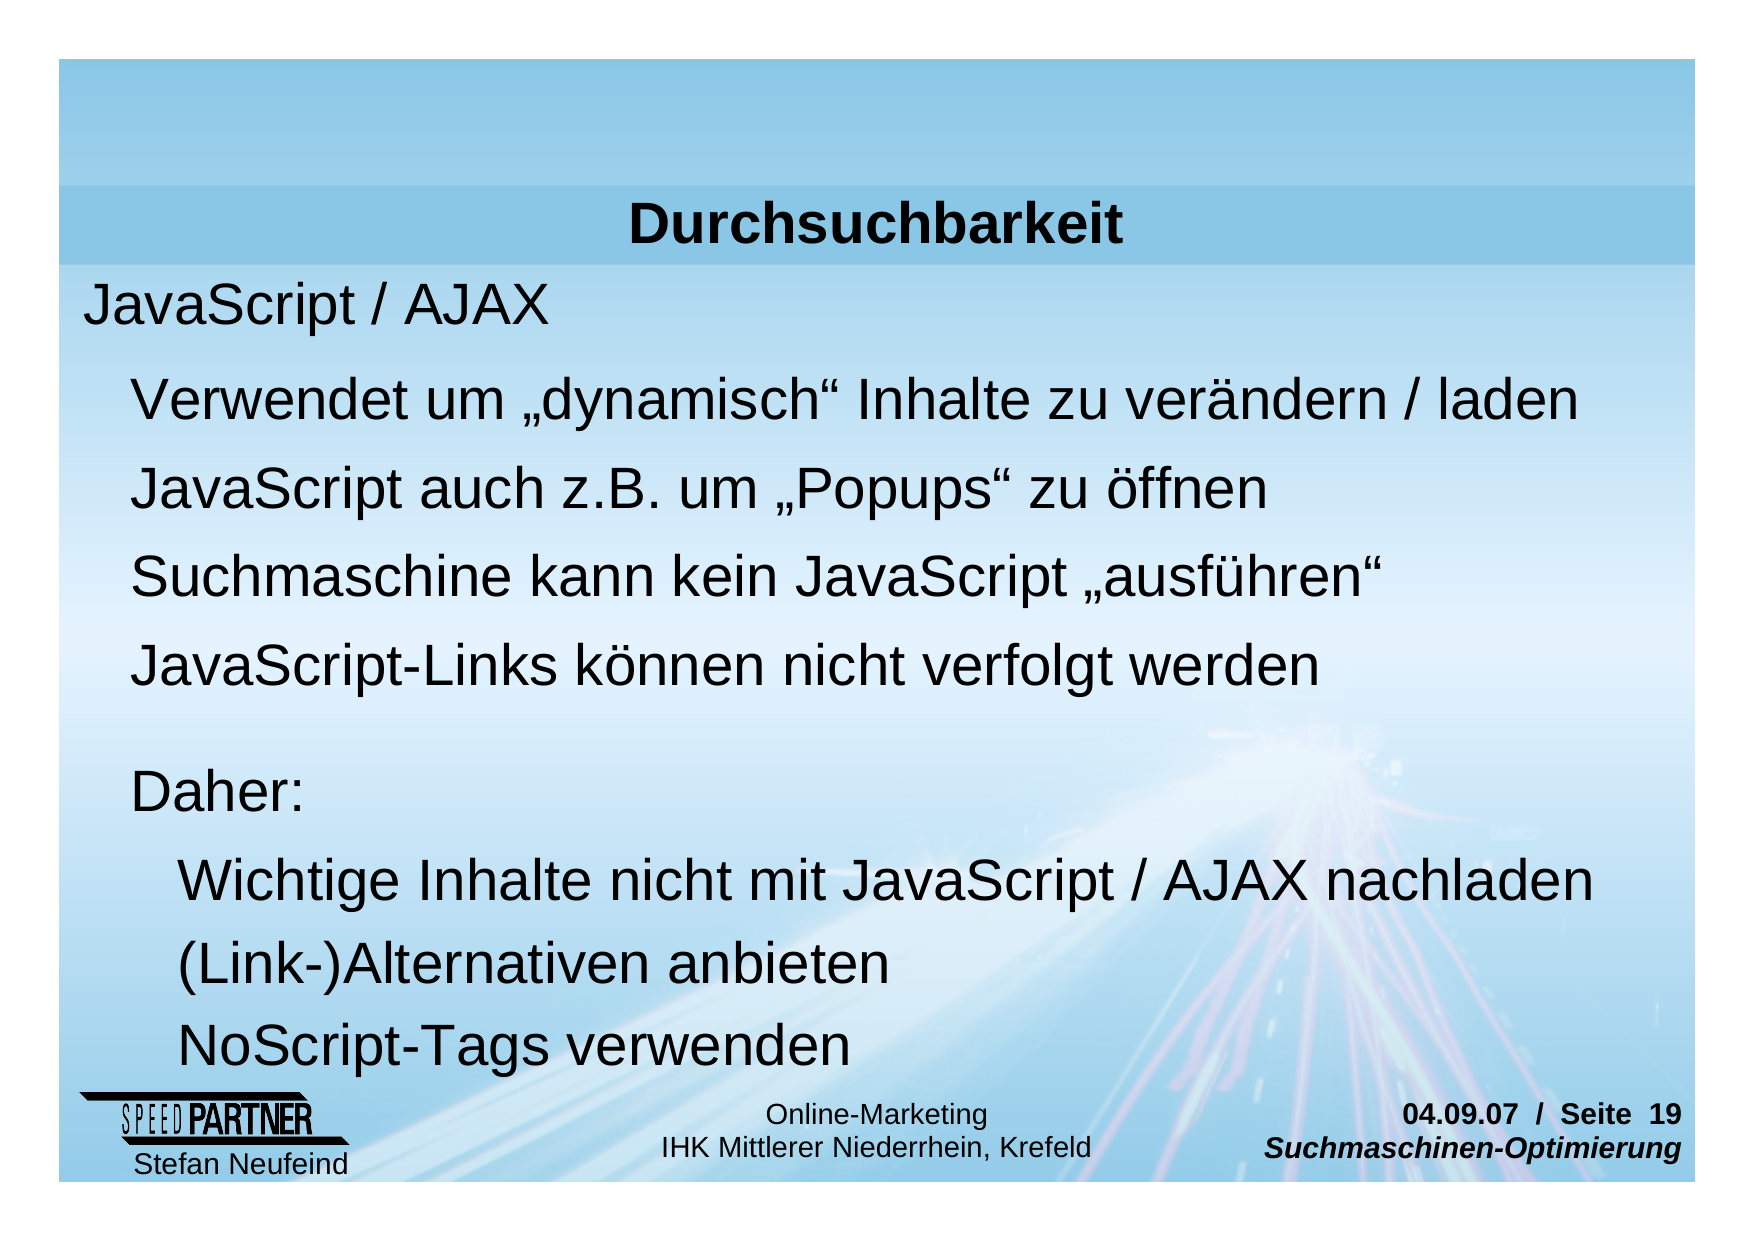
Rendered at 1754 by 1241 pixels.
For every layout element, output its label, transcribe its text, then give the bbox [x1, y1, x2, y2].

picture [59, 59, 1695, 185]
list Daher: Wichtige Inhalte nicht mit JavaScript / AJAX nachladen (Link-)Alternativen anbieten NoScript-Tags verwenden [71, 758, 1695, 1078]
title Durchsuchbarkeit [59, 190, 1695, 257]
list JavaScript / AJAX Verwendet um „dynamisch“ Inhalte zu verändern / laden JavaScript auch z.B. um „Popups“ zu öffnen Suchmaschine kann kein JavaScript „ausführen“ JavaScript-Links können nicht verfolgt werden [71, 272, 1695, 758]
picture [59, 265, 1695, 1182]
